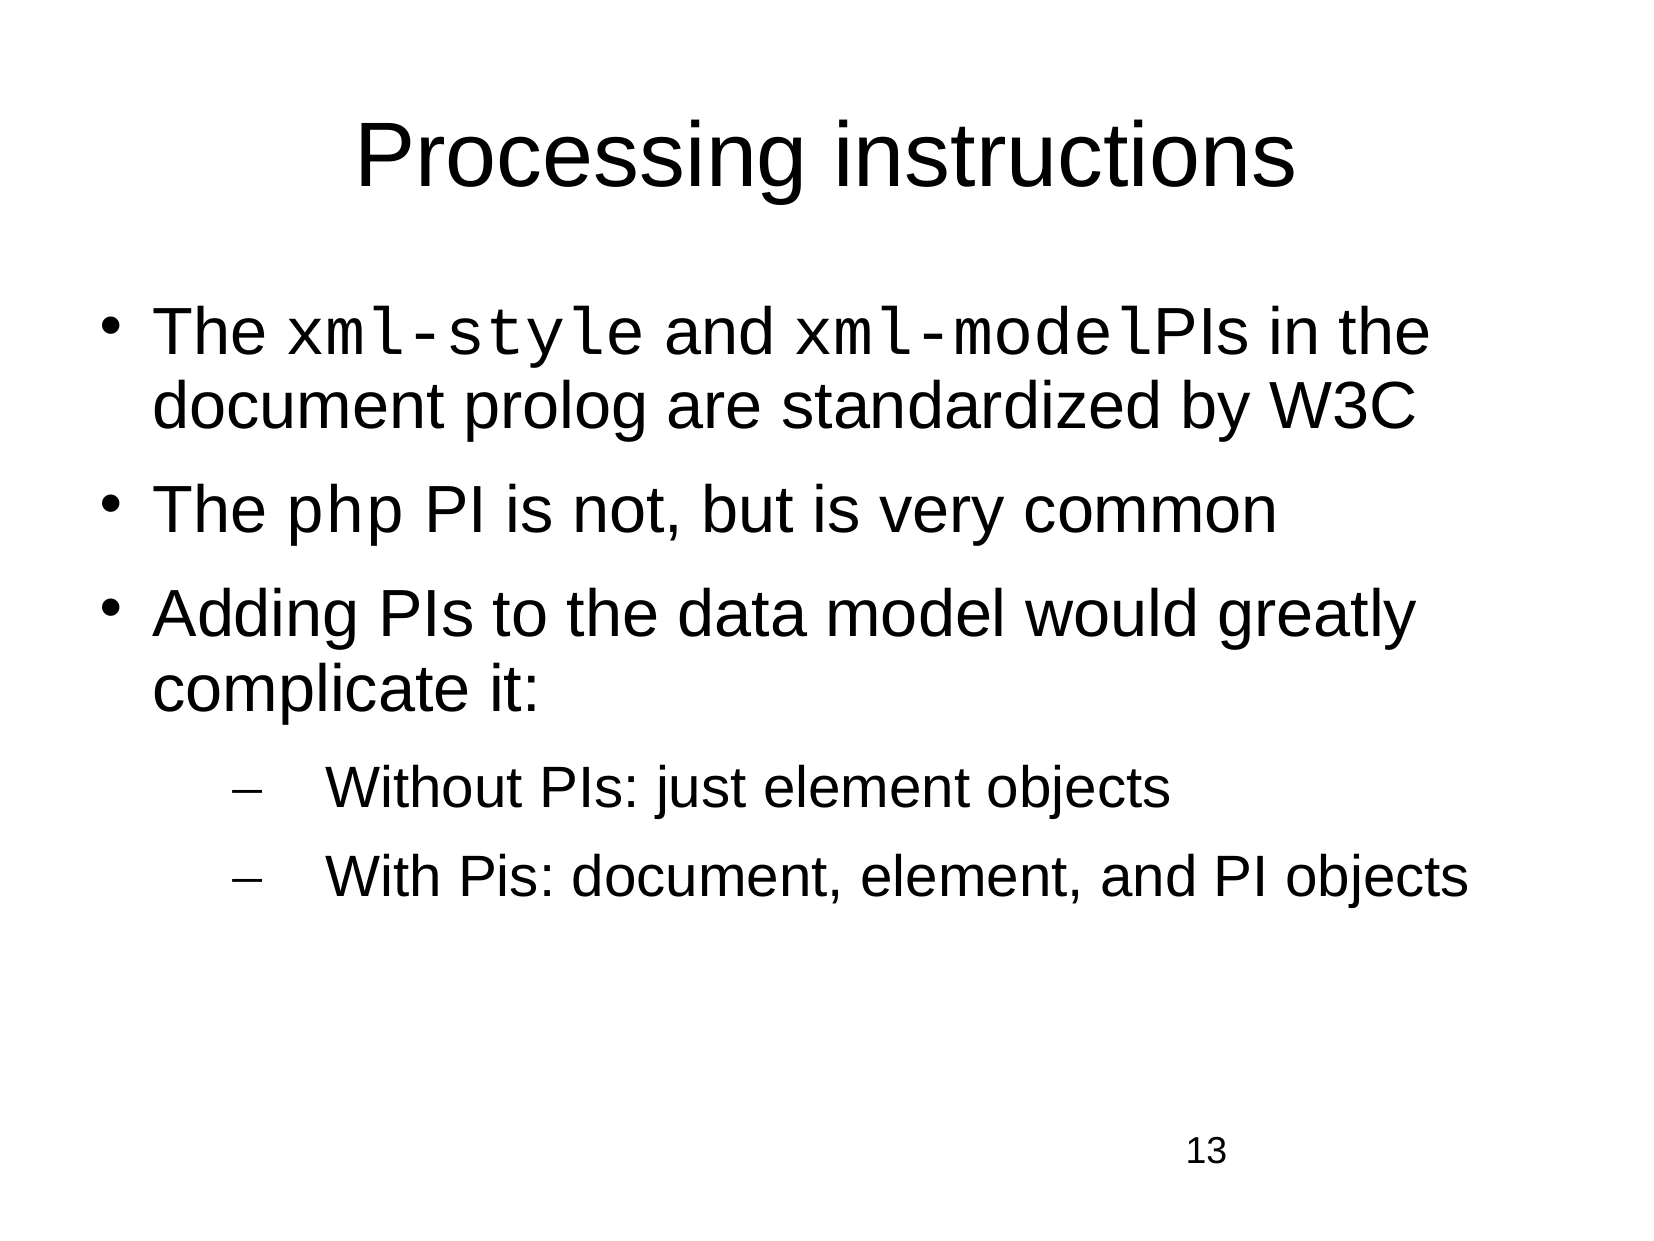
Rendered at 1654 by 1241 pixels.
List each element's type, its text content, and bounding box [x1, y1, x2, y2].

title Processing instructions [82, 56, 1571, 249]
list The xml-style and xml-modelPIs in the document prolog are standardized by W3C The php PI is not, but is very common Adding PIs to the data model would greatly complicate it: Without PIs: just element objects With Pis: document, element, and PI objects [82, 290, 1571, 1094]
